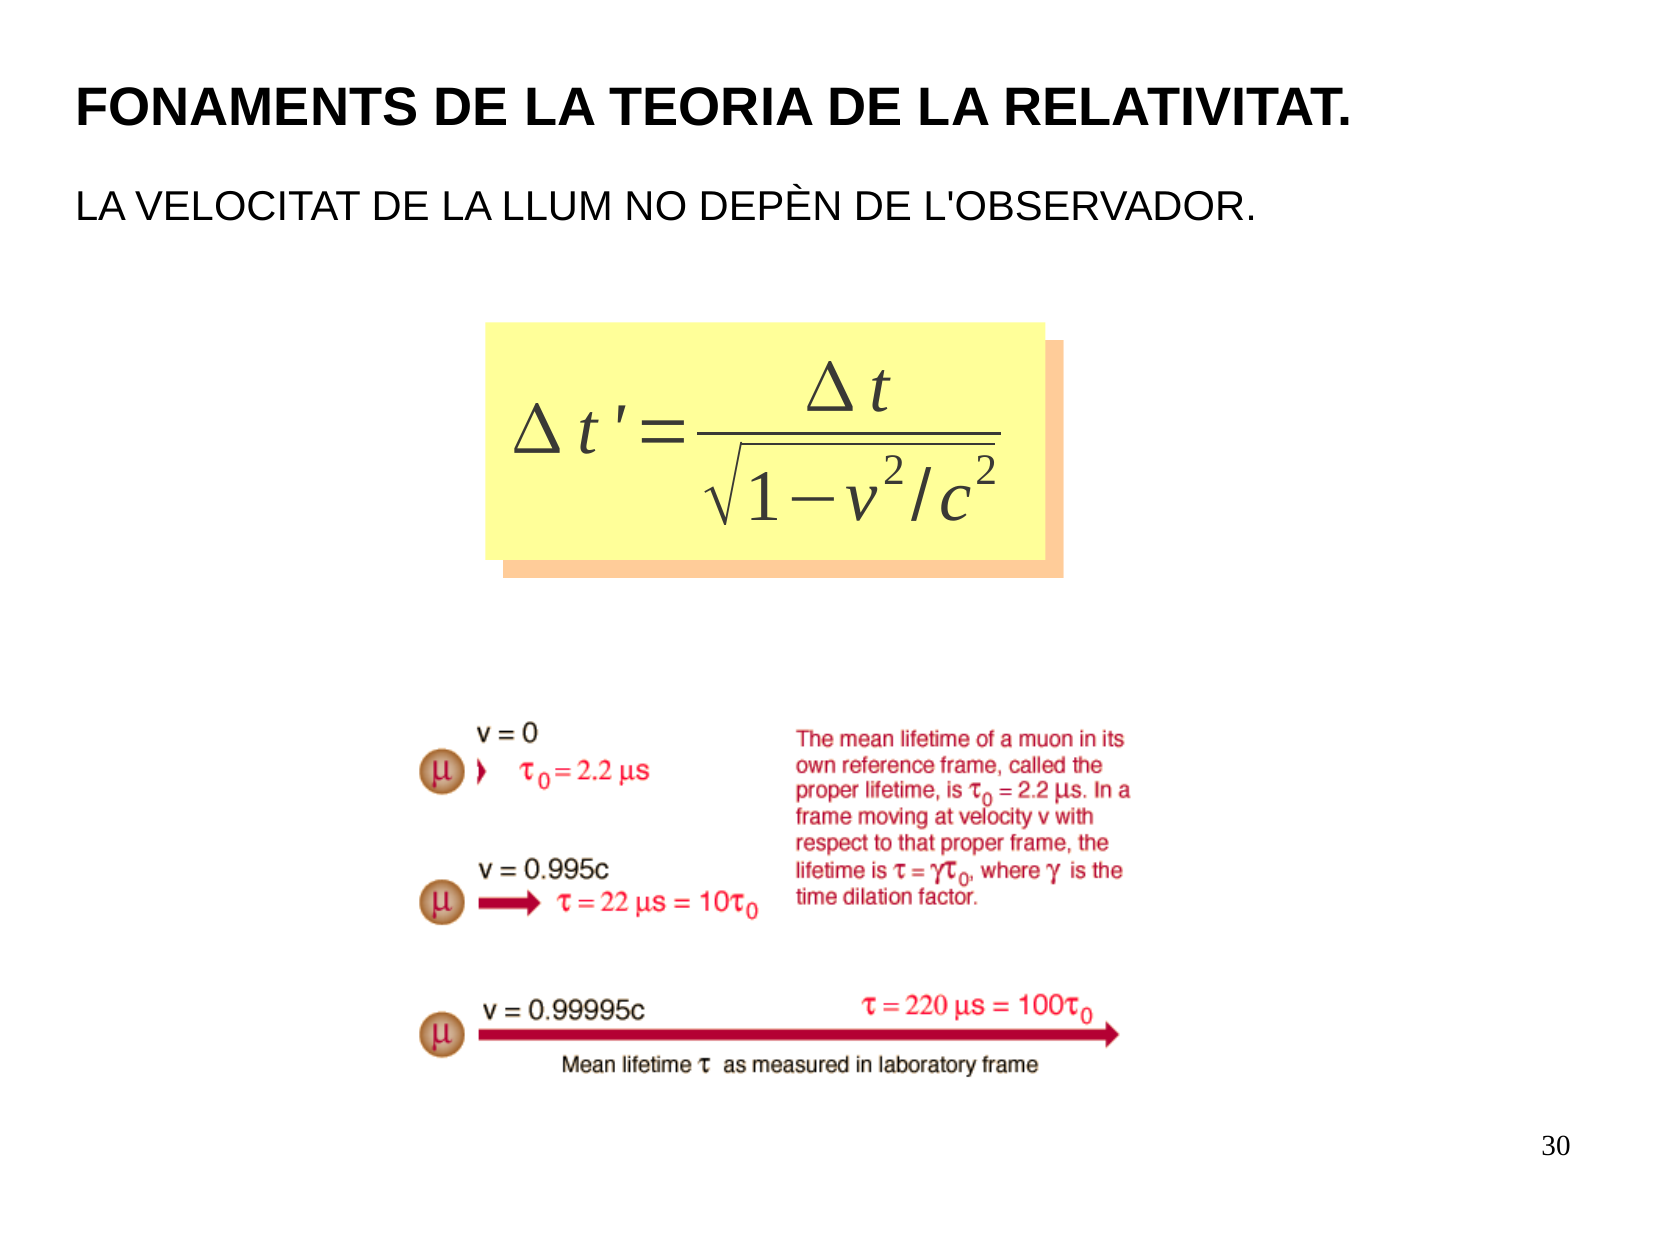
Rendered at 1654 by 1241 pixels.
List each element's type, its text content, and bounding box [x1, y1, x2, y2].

text_box FONAMENTS DE LA TEORIA DE LA RELATIVITAT. LA VELOCITAT DE LA LLUM NO DEPÈN DE L'OBSERVADOR. [60, 68, 1499, 266]
text_box [485, 322, 1046, 560]
chart [506, 347, 1011, 537]
picture [393, 695, 1159, 1099]
